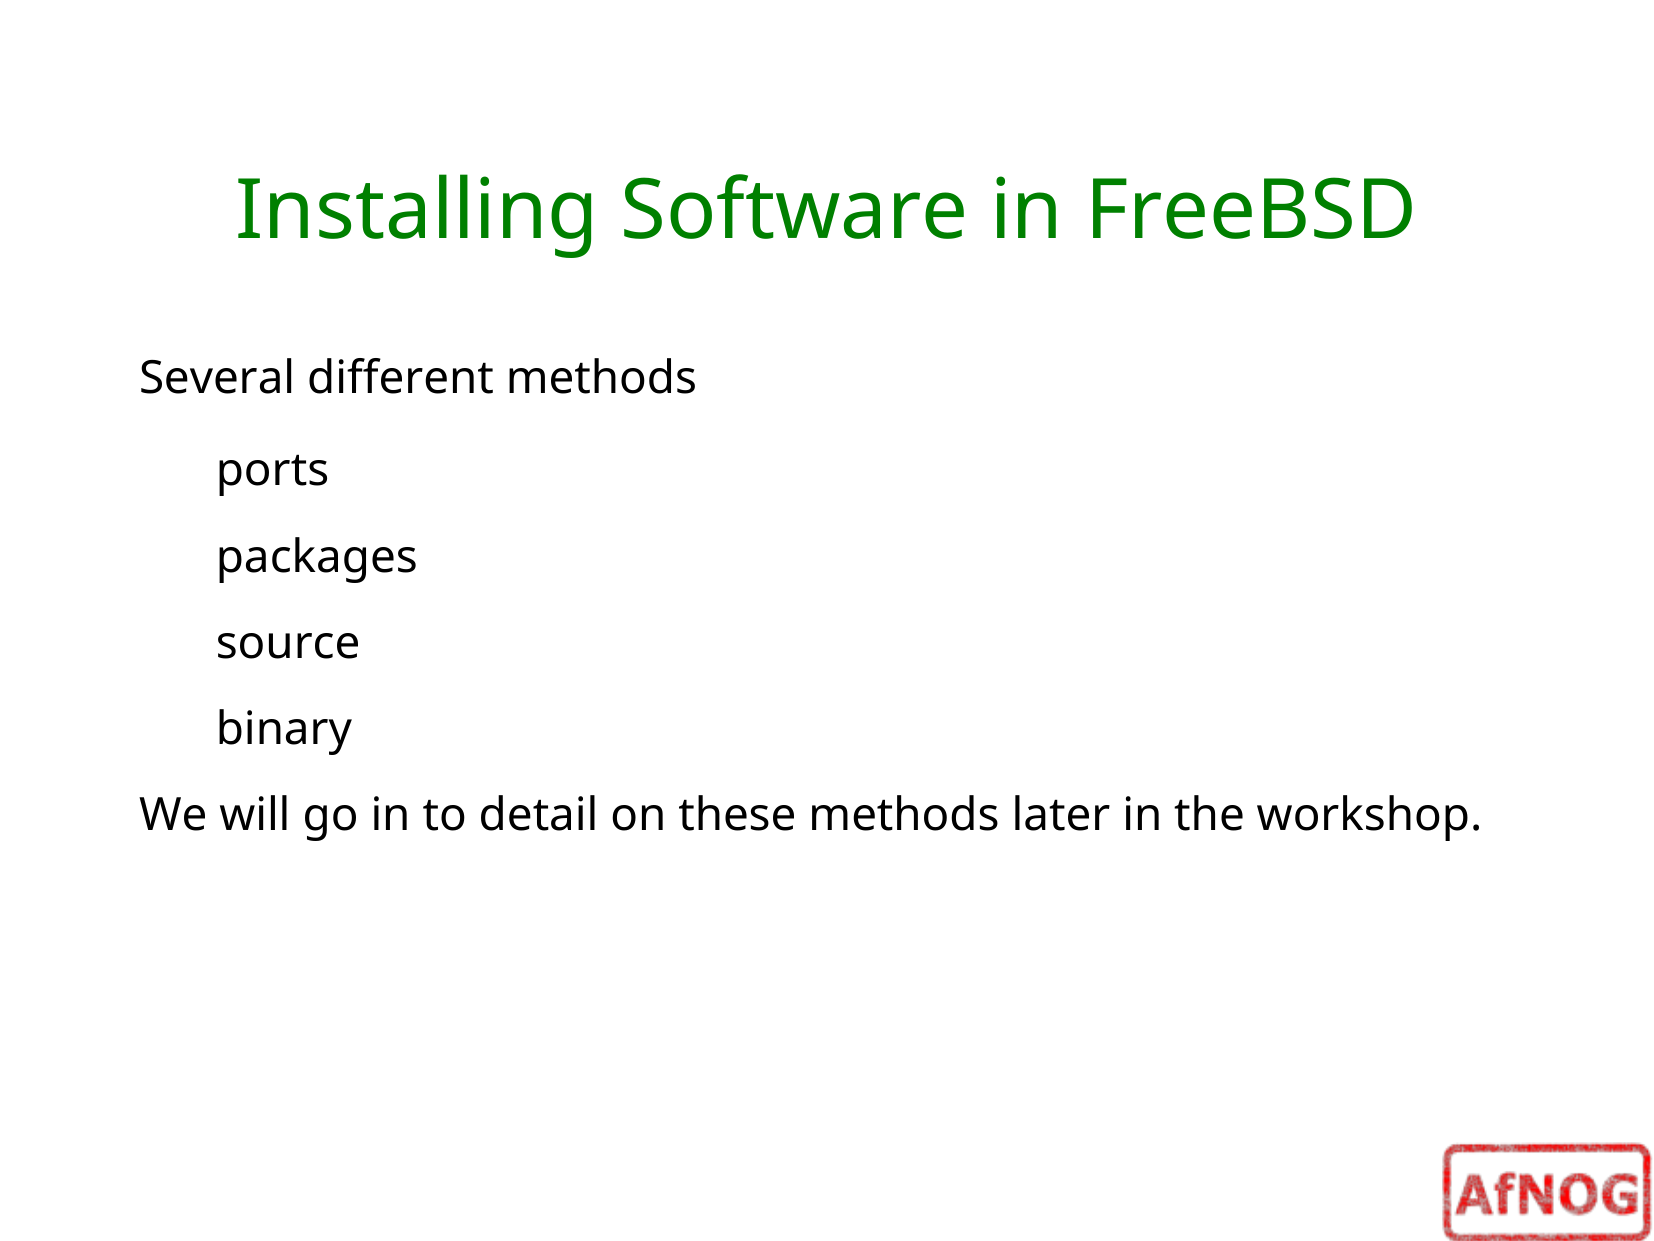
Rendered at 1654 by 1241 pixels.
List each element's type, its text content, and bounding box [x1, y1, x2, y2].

title Installing Software in FreeBSD [121, 102, 1533, 311]
list Several different methods ports packages source binary We will go in to detail on these methods later in the workshop. [121, 344, 1533, 1127]
picture [1441, 1141, 1654, 1241]
